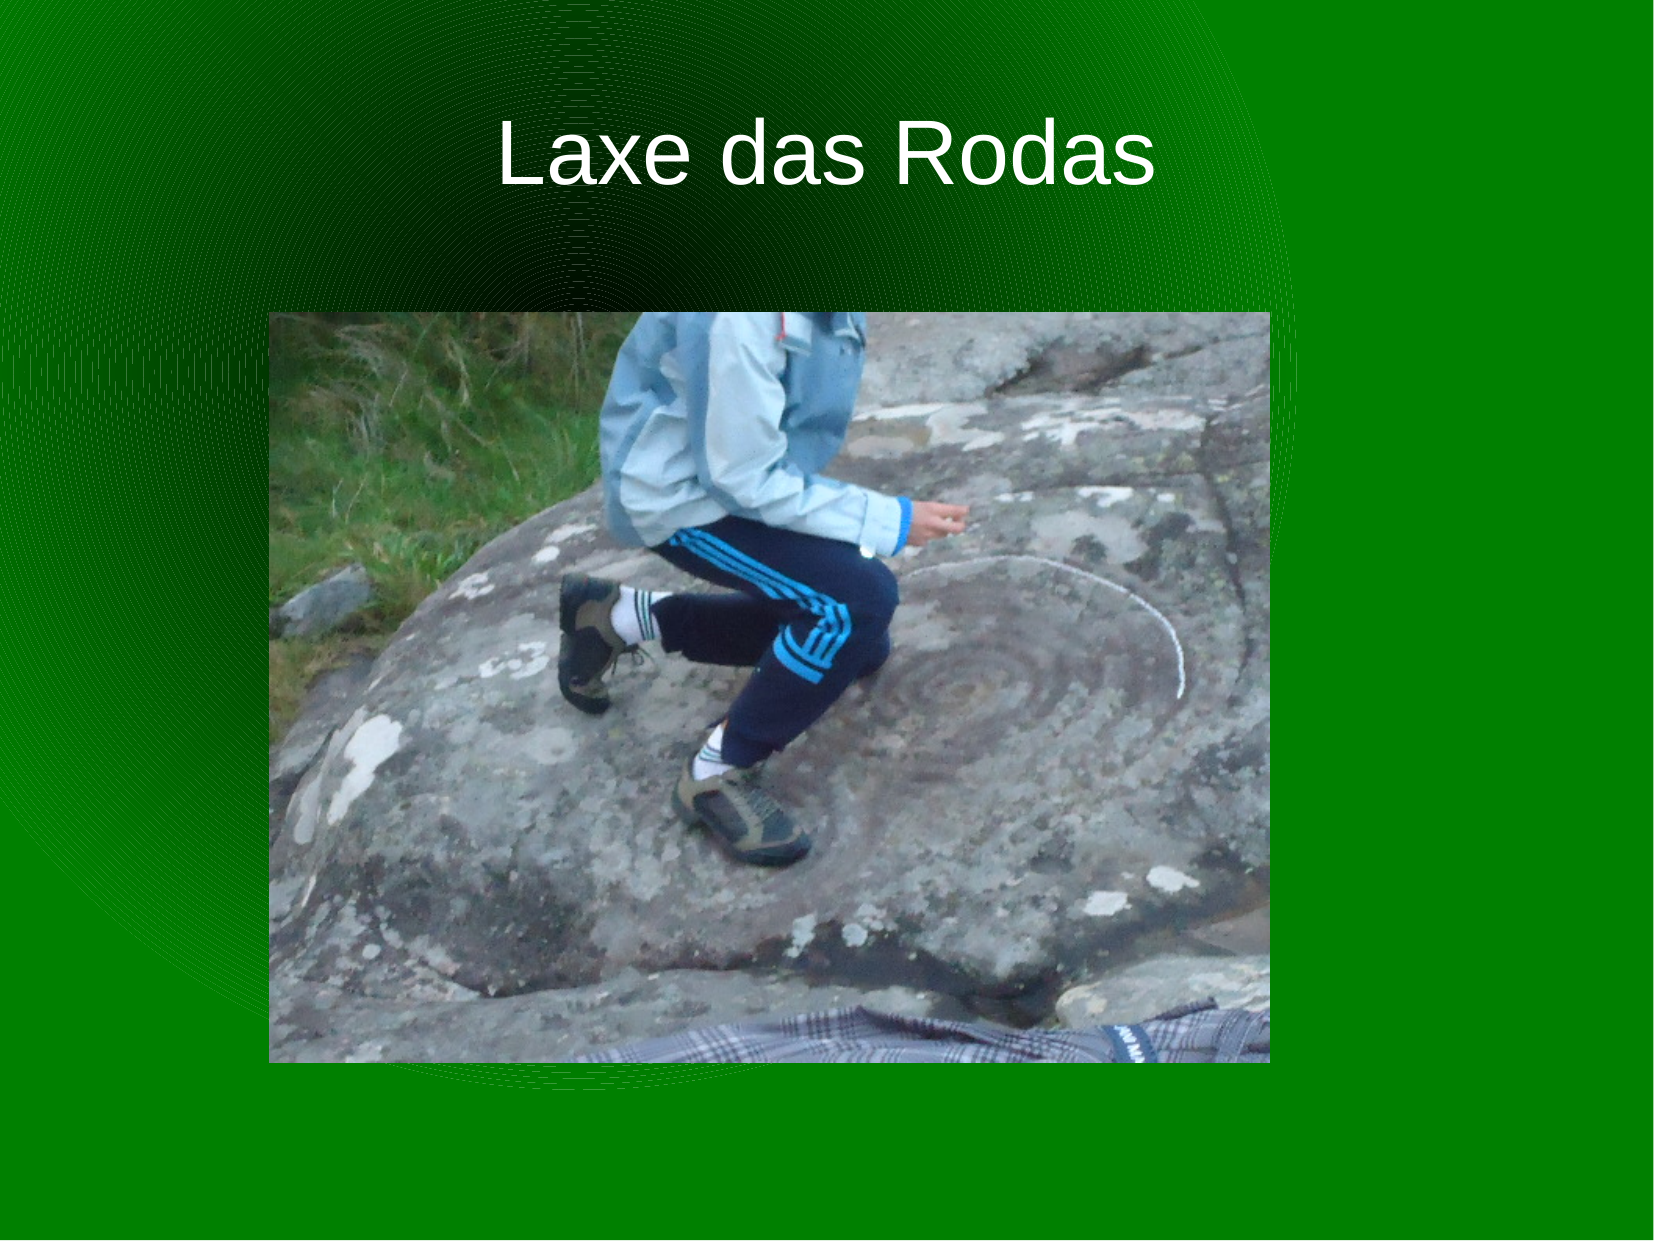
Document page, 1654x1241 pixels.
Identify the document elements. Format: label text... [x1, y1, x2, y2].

title Laxe das Rodas [82, 56, 1571, 250]
picture [269, 312, 1270, 1063]
